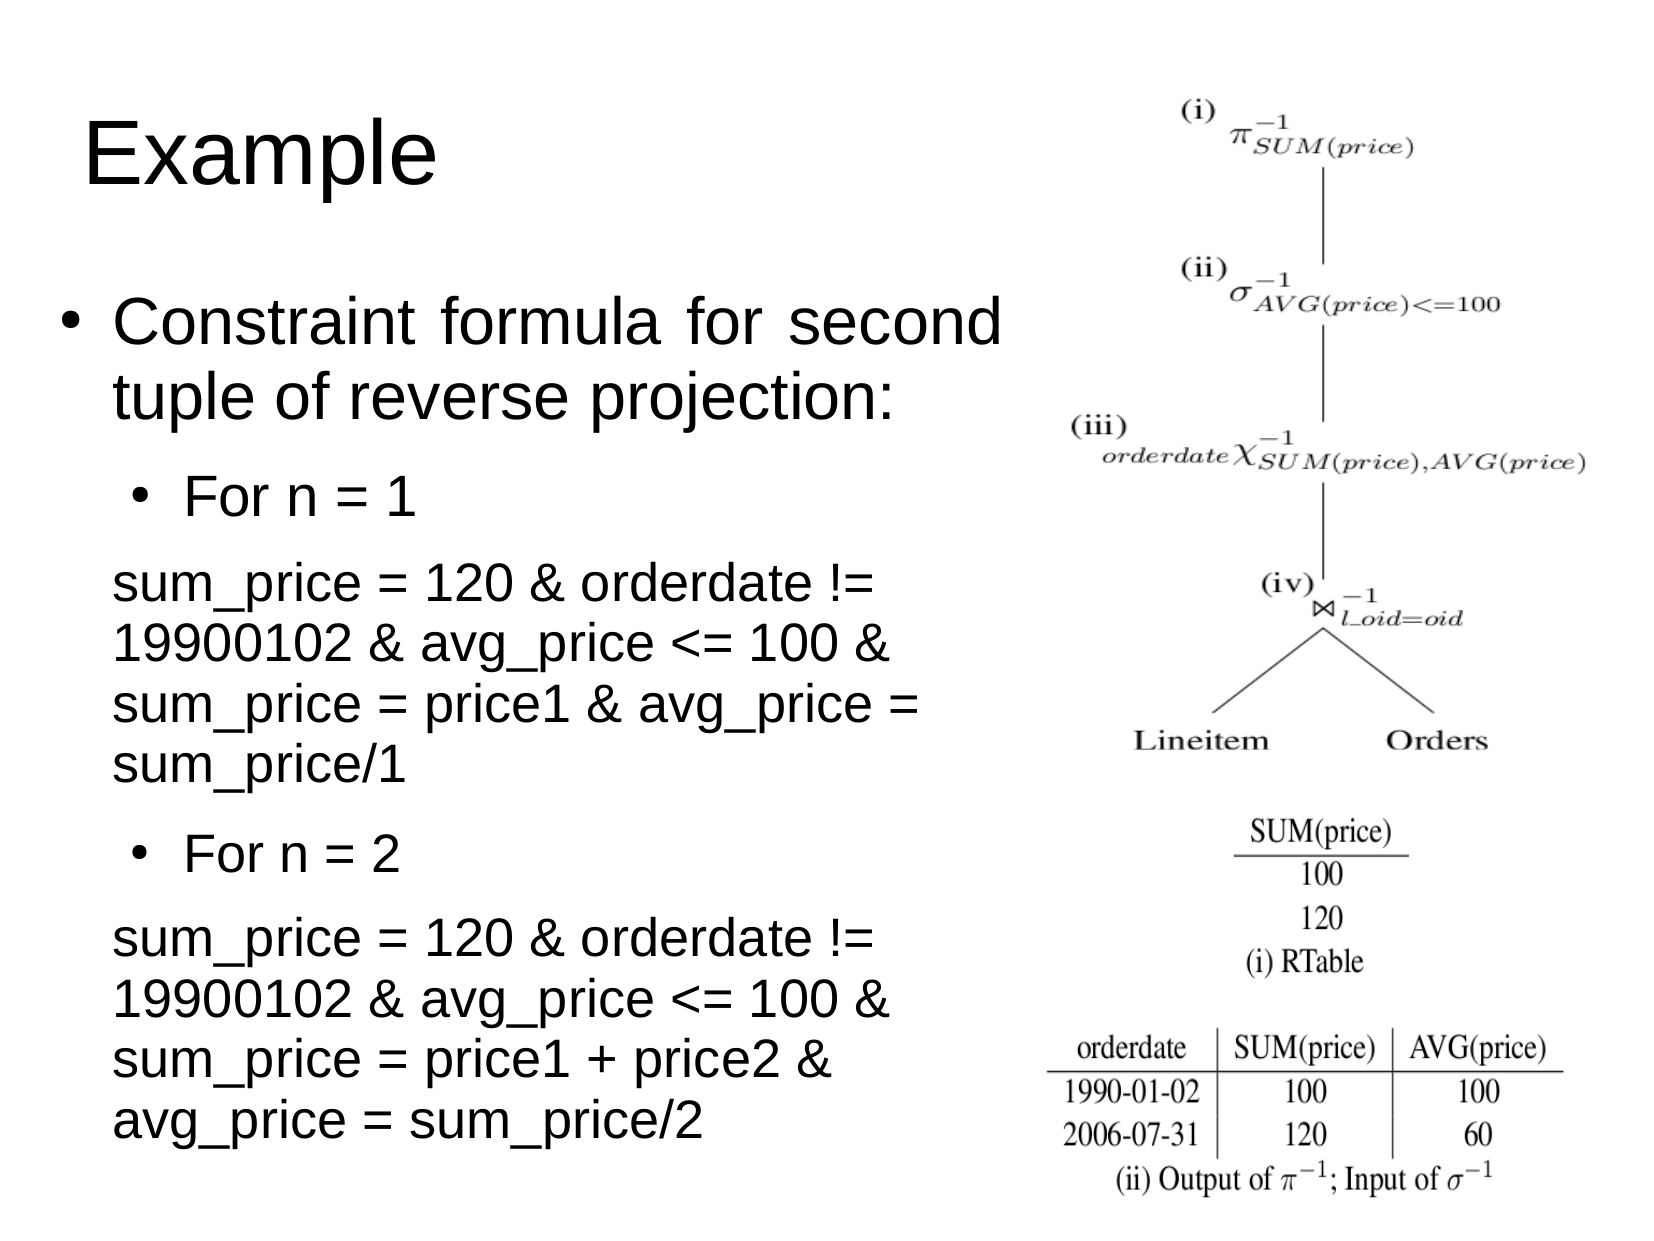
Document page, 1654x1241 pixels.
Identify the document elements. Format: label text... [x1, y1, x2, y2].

list Constraint formula for second tuple of reverse projection: For n = 1 sum_price = 120 & orderdate != 19900102 & avg_price <= 100 & sum_price = price1 & avg_price = sum_price/1 For n = 2 sum_price = 120 & orderdate != 19900102 & avg_price <= 100 & sum_price = price1 + price2 & avg_price = sum_price/2 [41, 284, 1004, 1182]
title Example [82, 49, 1571, 257]
picture [1021, 88, 1595, 1229]
